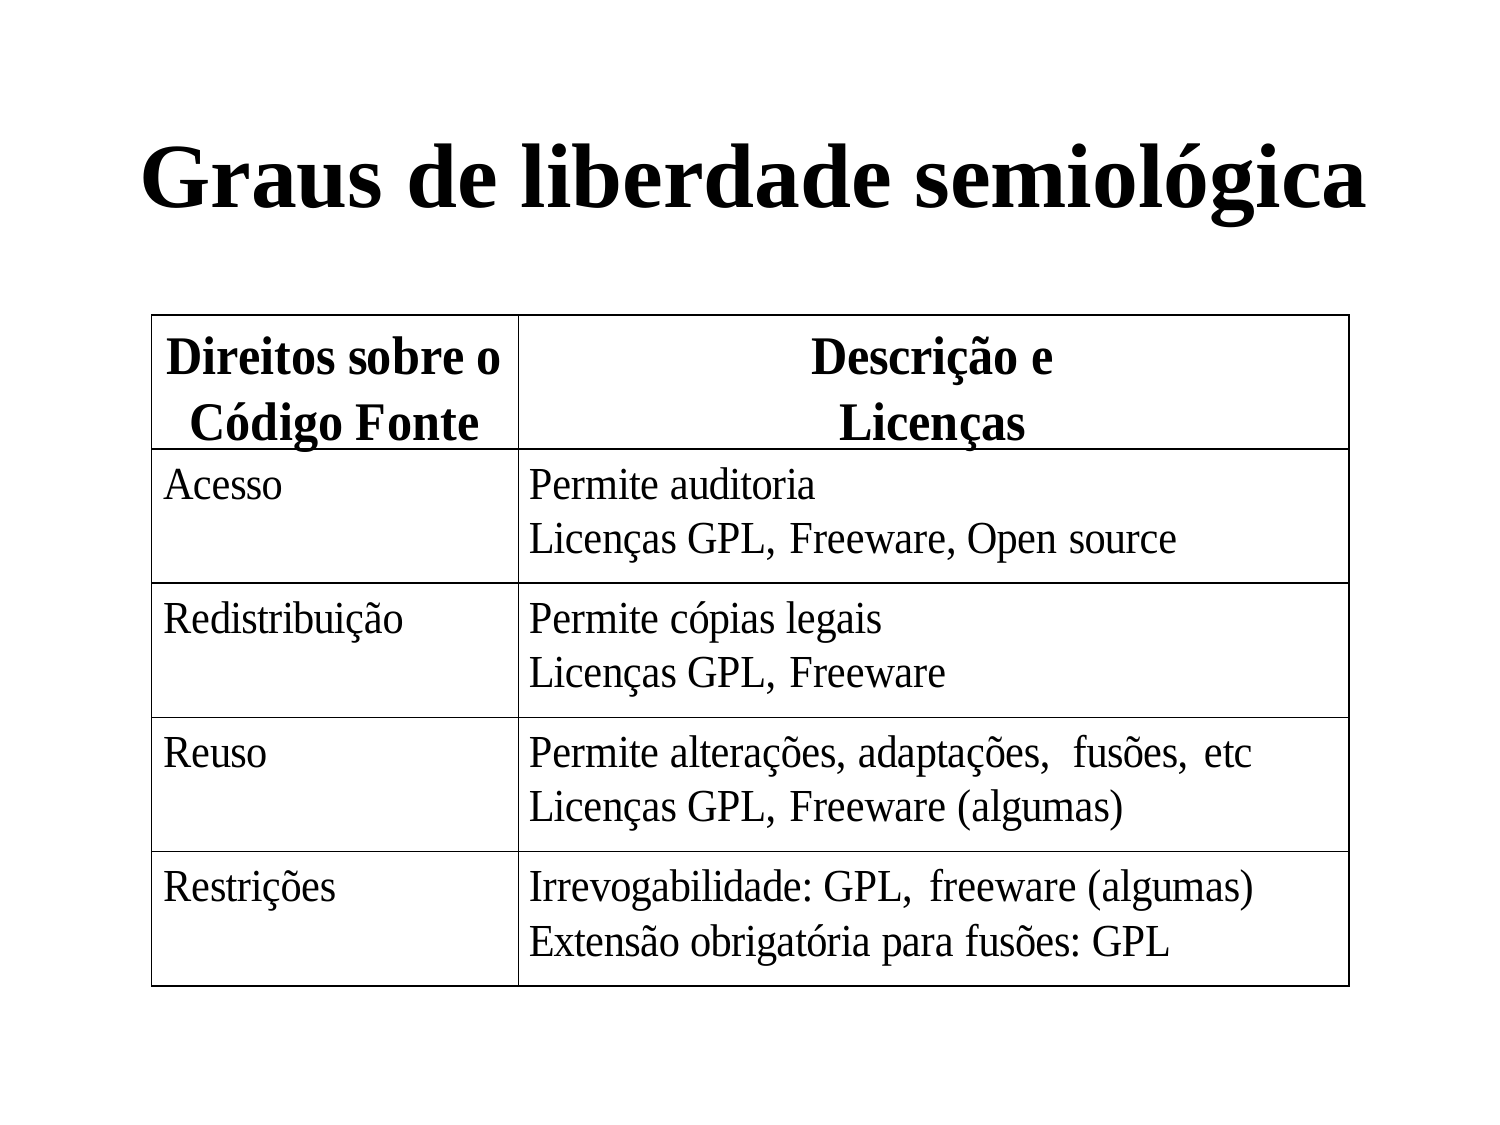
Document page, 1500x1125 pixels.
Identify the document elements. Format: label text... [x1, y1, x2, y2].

chart [147, 314, 1375, 1018]
title Graus de liberdade semiológica [105, 83, 1403, 271]
